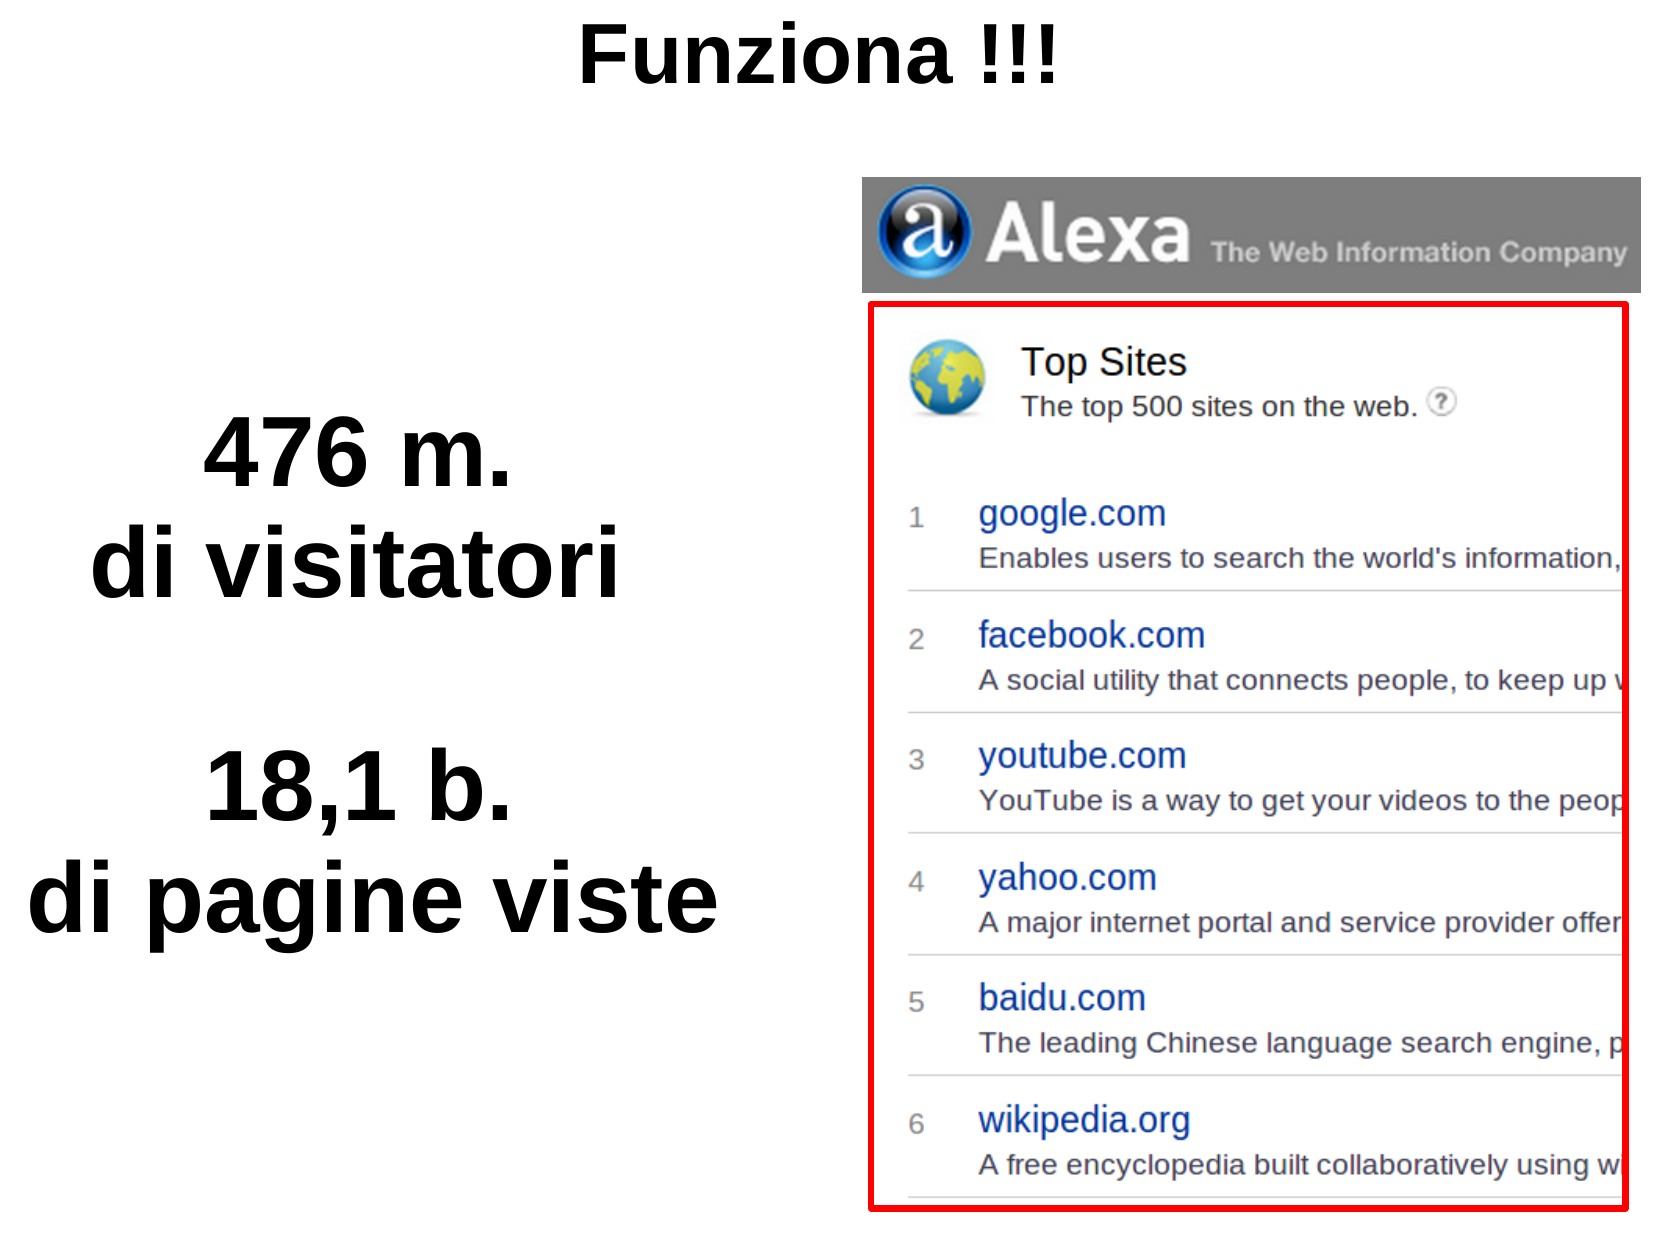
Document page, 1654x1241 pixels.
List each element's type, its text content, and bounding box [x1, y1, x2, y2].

picture [862, 177, 1641, 293]
title Funziona !!! [78, 0, 1562, 156]
picture [874, 307, 1623, 1206]
text_box 476 m. di visitatori 18,1 b. di pagine viste [11, 389, 827, 971]
